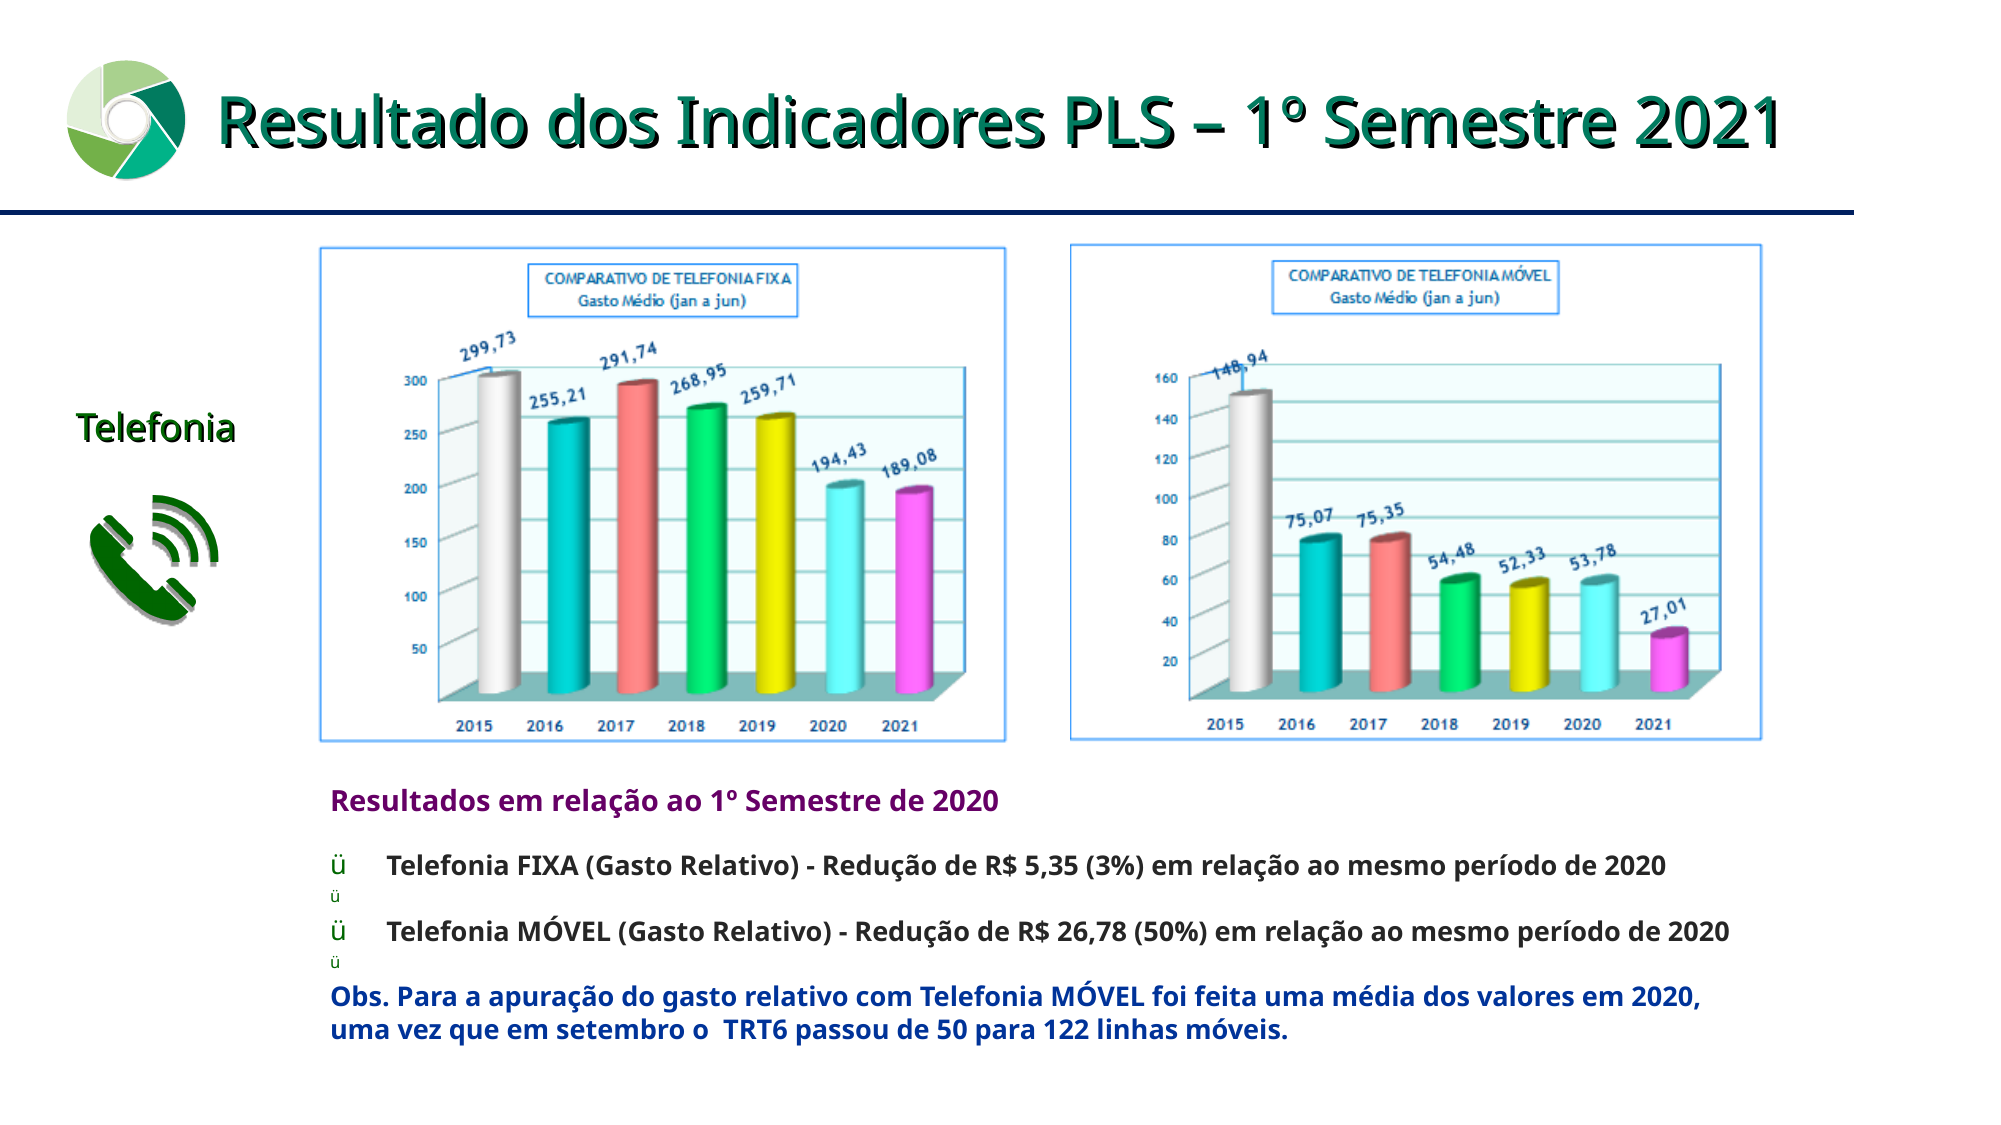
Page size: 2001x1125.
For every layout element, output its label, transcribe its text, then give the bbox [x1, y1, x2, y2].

text_box [66, 66, 109, 138]
picture [1070, 243, 1768, 746]
text_box [67, 127, 137, 178]
picture [314, 243, 1012, 746]
text_box Telefonia [64, 395, 247, 457]
picture [60, 466, 245, 650]
text_box Resultado dos Indicadores PLS – 1º Semestre 2021 [200, 70, 1884, 172]
text_box [103, 60, 169, 109]
text_box Resultados em relação ao 1º Semestre de 2020 Telefonia FIXA (Gasto Relativo) - Redução de R$ 5,35 (3%) em relação ao mesmo período de 2020 Telefonia MÓVEL (Gasto Relativo) - Redução de R$ 26,78 (50%) em relação ao mesmo período de 2020 Obs. Para a apuração do gasto relativo com Telefonia MÓVEL foi feita uma média dos valores em 2020, uma vez que em setembro o TRT6 passou de 50 para 122 linhas móveis. [314, 775, 1768, 1071]
